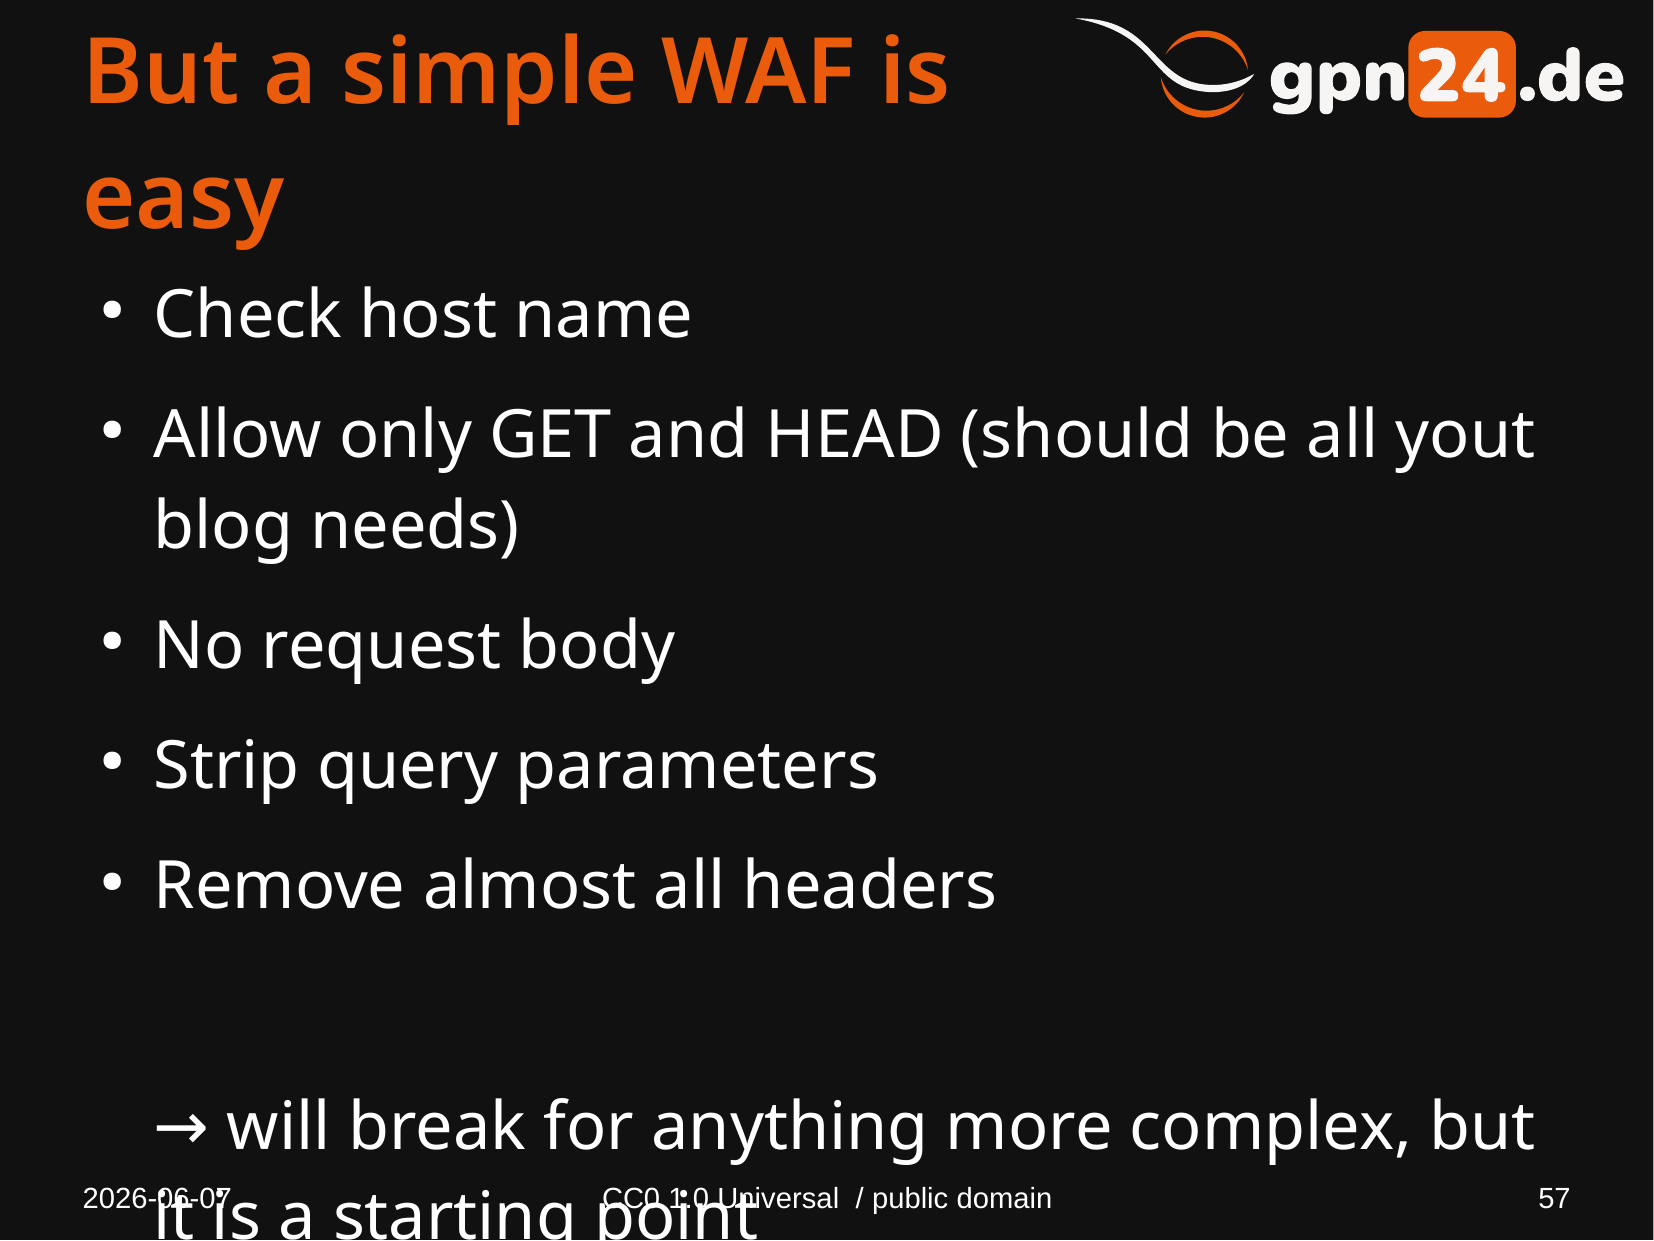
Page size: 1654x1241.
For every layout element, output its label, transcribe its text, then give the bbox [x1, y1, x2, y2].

title But a simple WAF is easy [82, 0, 1123, 265]
list Check host name Allow only GET and HEAD (should be all yout blog needs) No request body Strip query parameters Remove almost all headers → will break for anything more complex, but it is a starting point [82, 265, 1571, 1179]
